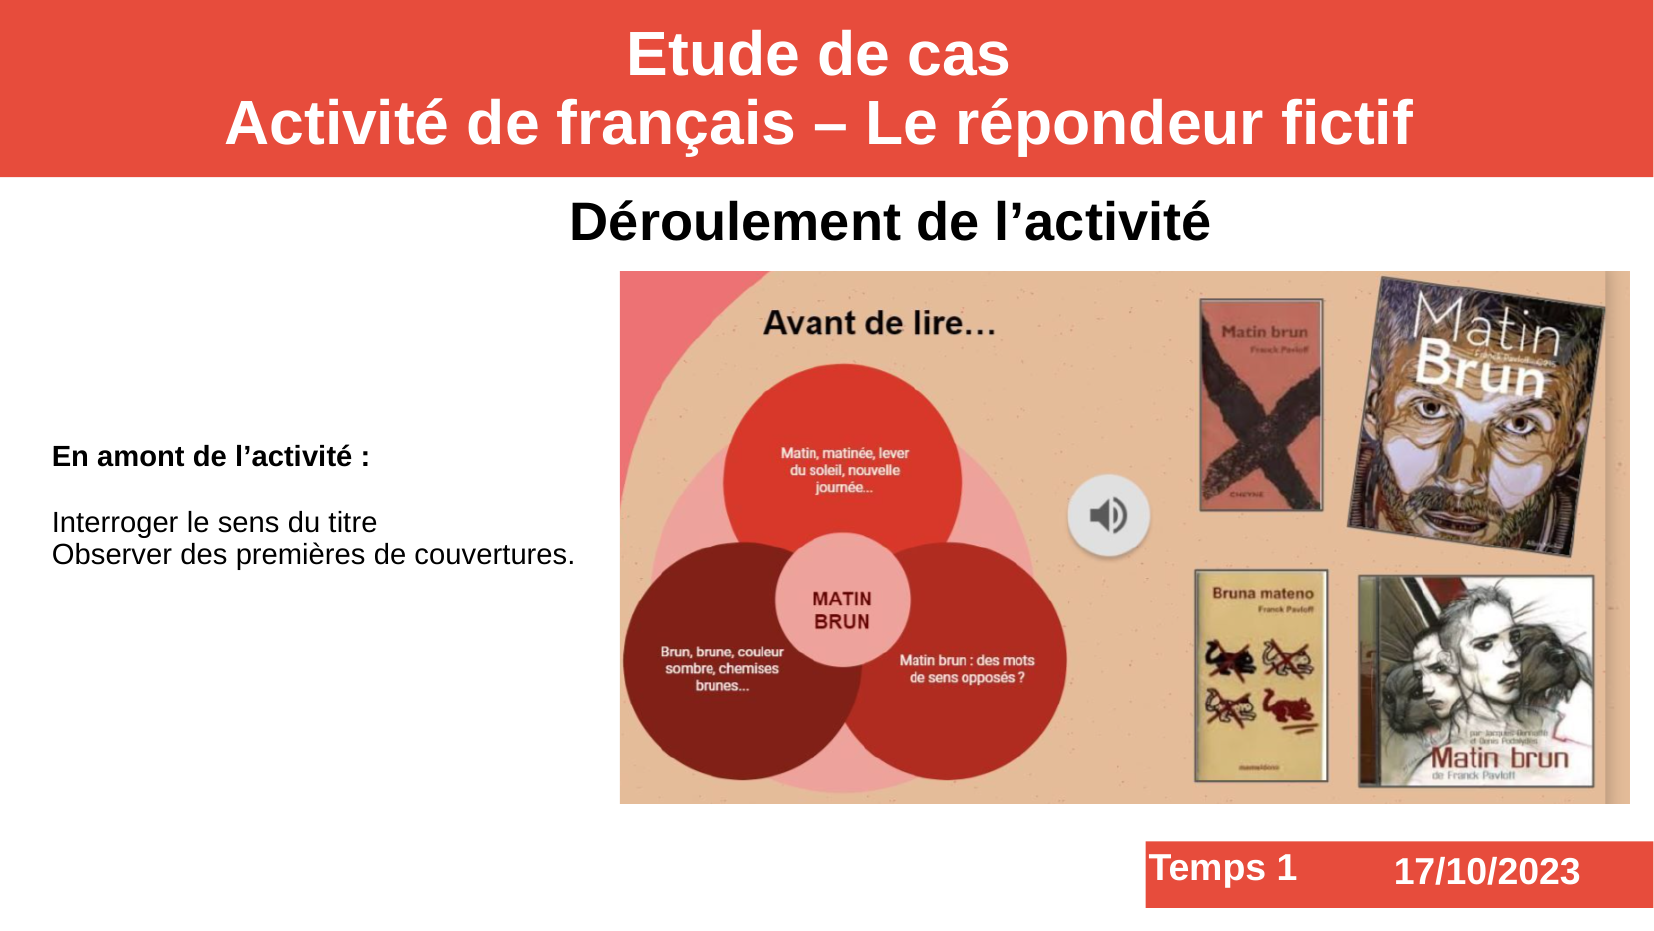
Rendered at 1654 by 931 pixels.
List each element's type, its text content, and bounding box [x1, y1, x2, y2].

text_box En amont de l’activité : Interroger le sens du titre Observer des premières de couvertures. [37, 367, 619, 579]
text_box Déroulement de l’activité [555, 184, 1252, 260]
picture [619, 271, 1630, 804]
title Etude de cas Activité de français – Le répondeur fictif [224, 47, 1642, 158]
text_box Temps 1 [1133, 838, 1335, 931]
